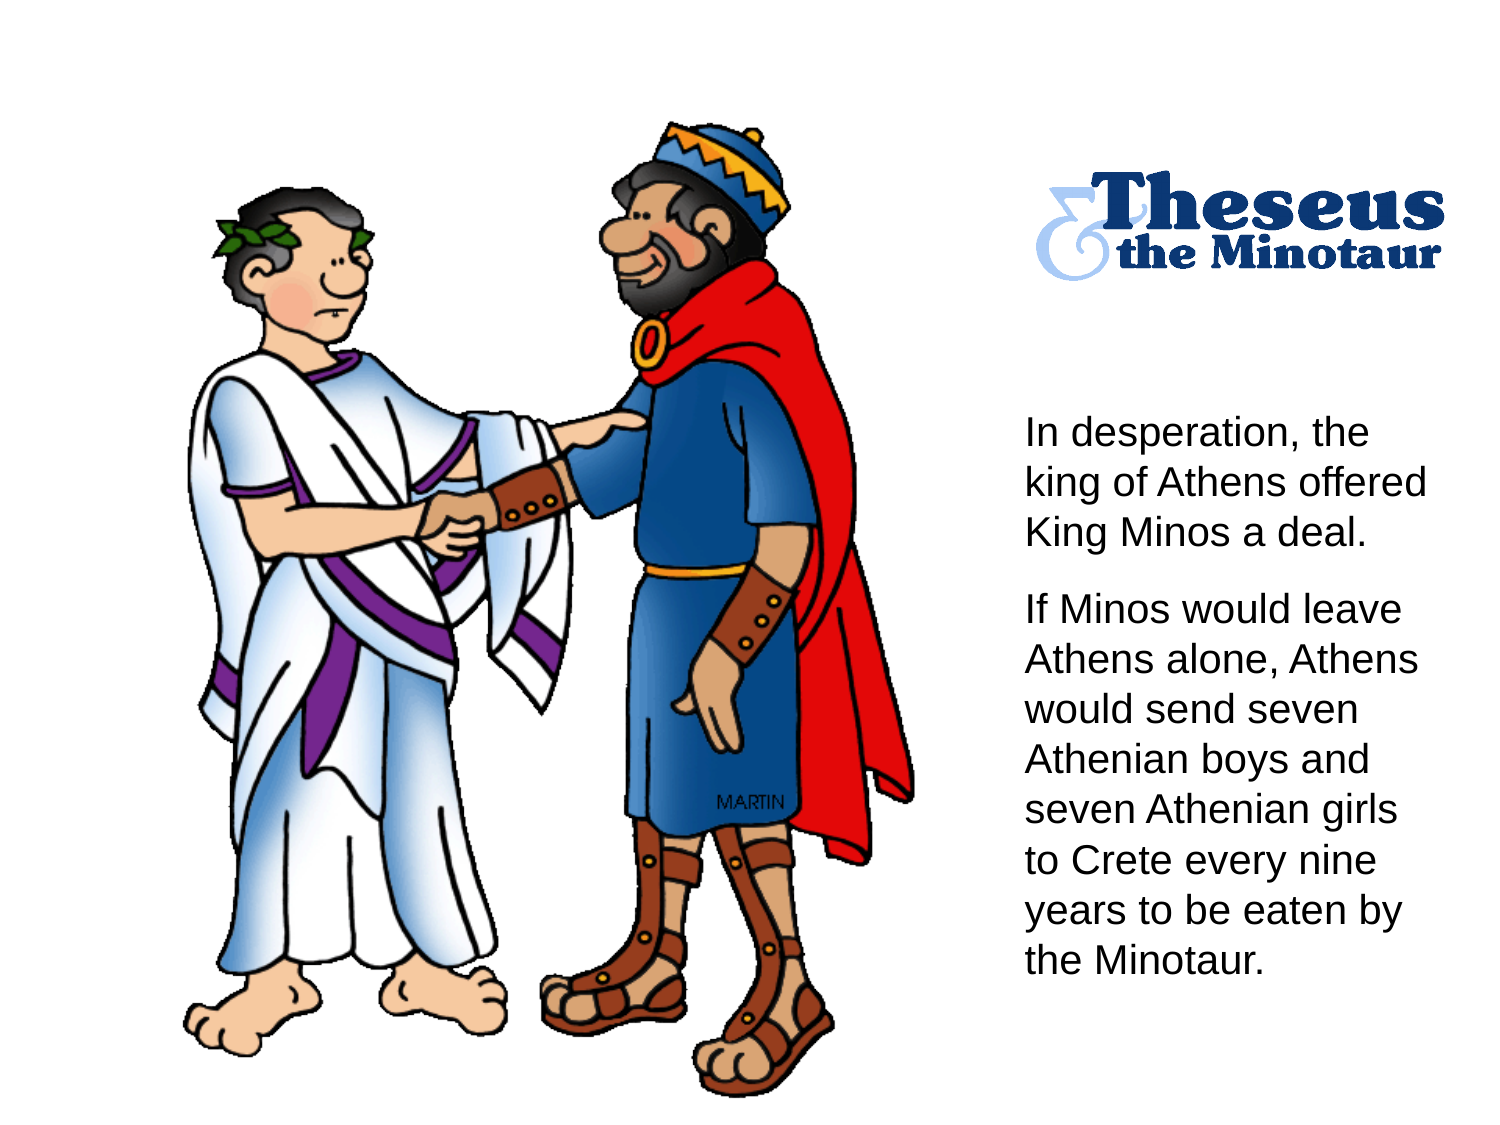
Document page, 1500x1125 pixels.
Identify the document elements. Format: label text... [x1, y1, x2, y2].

picture [147, 112, 937, 1125]
picture [1033, 148, 1447, 296]
text_box In desperation, the king of Athens offered King Minos a deal. If Minos would leave Athens alone, Athens would send seven Athenian boys and seven Athenian girls to Crete every nine years to be eaten by the Minotaur. [974, 397, 1447, 991]
